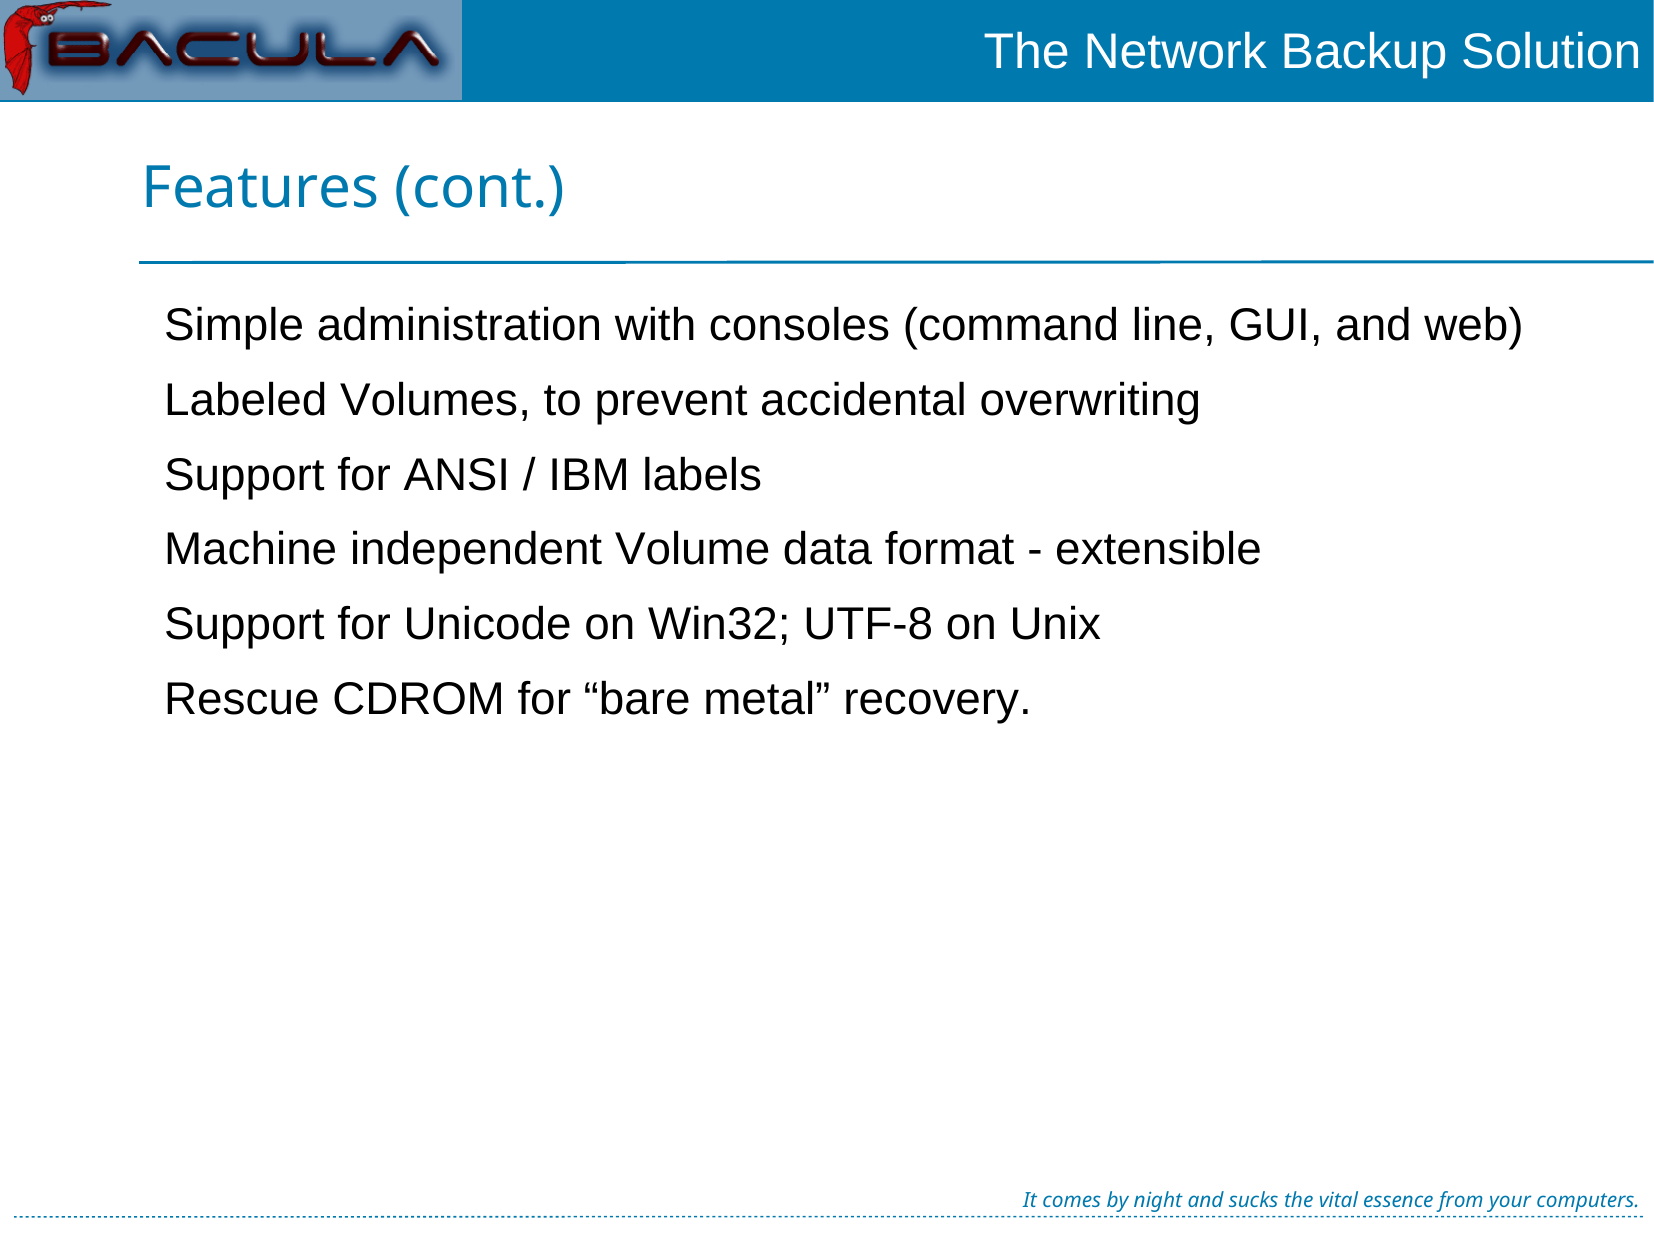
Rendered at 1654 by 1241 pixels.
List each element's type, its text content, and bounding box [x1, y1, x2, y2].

picture [0, 0, 461, 99]
title Features (cont.) [141, 112, 1501, 226]
list Simple administration with consoles (command line, GUI, and web) Labeled Volumes, to prevent accidental overwriting Support for ANSI / IBM labels Machine independent Volume data format - extensible Support for Unicode on Win32; UTF-8 on Unix Rescue CDROM for “bare metal” recovery. [69, 298, 1651, 1051]
